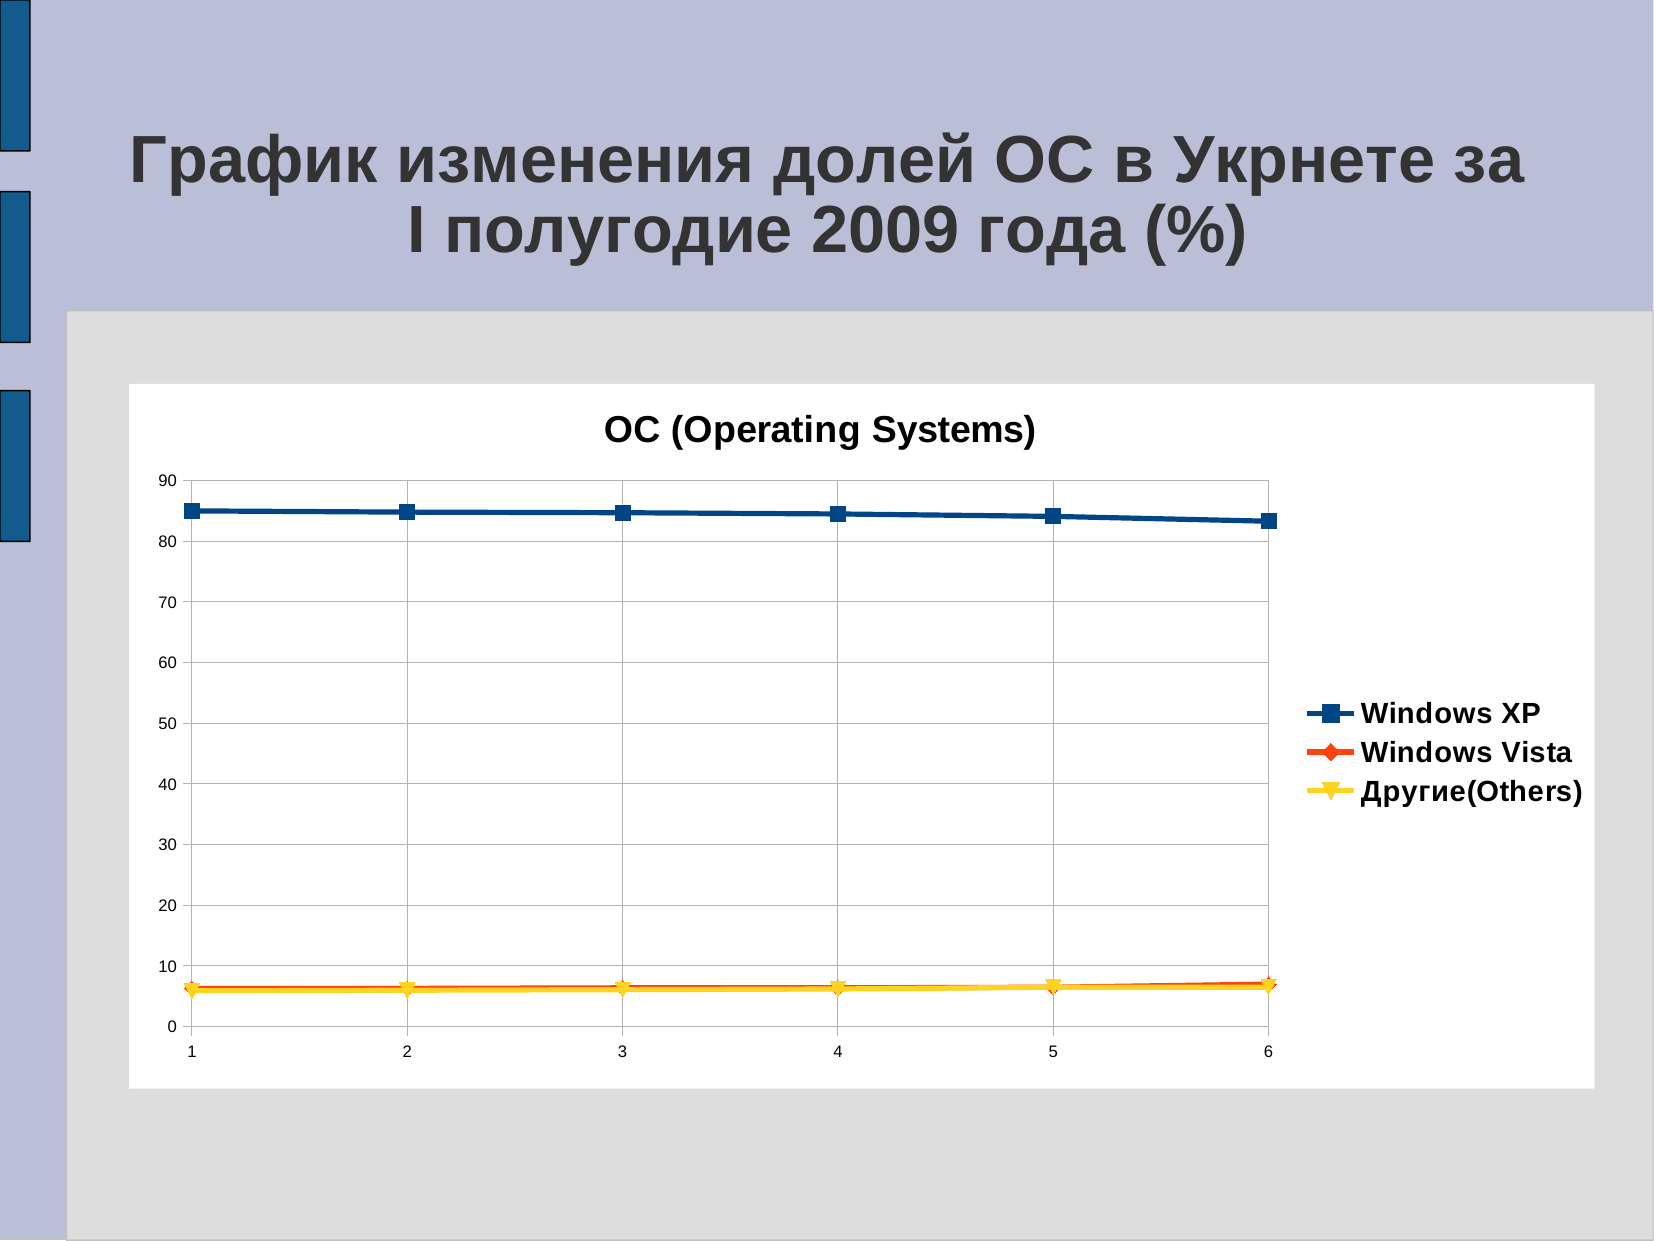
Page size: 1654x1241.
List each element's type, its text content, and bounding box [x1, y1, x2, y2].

title График изменения долей ОС в Укрнете за I полугодие 2009 года (%) [121, 98, 1534, 291]
chart [129, 383, 1595, 1089]
